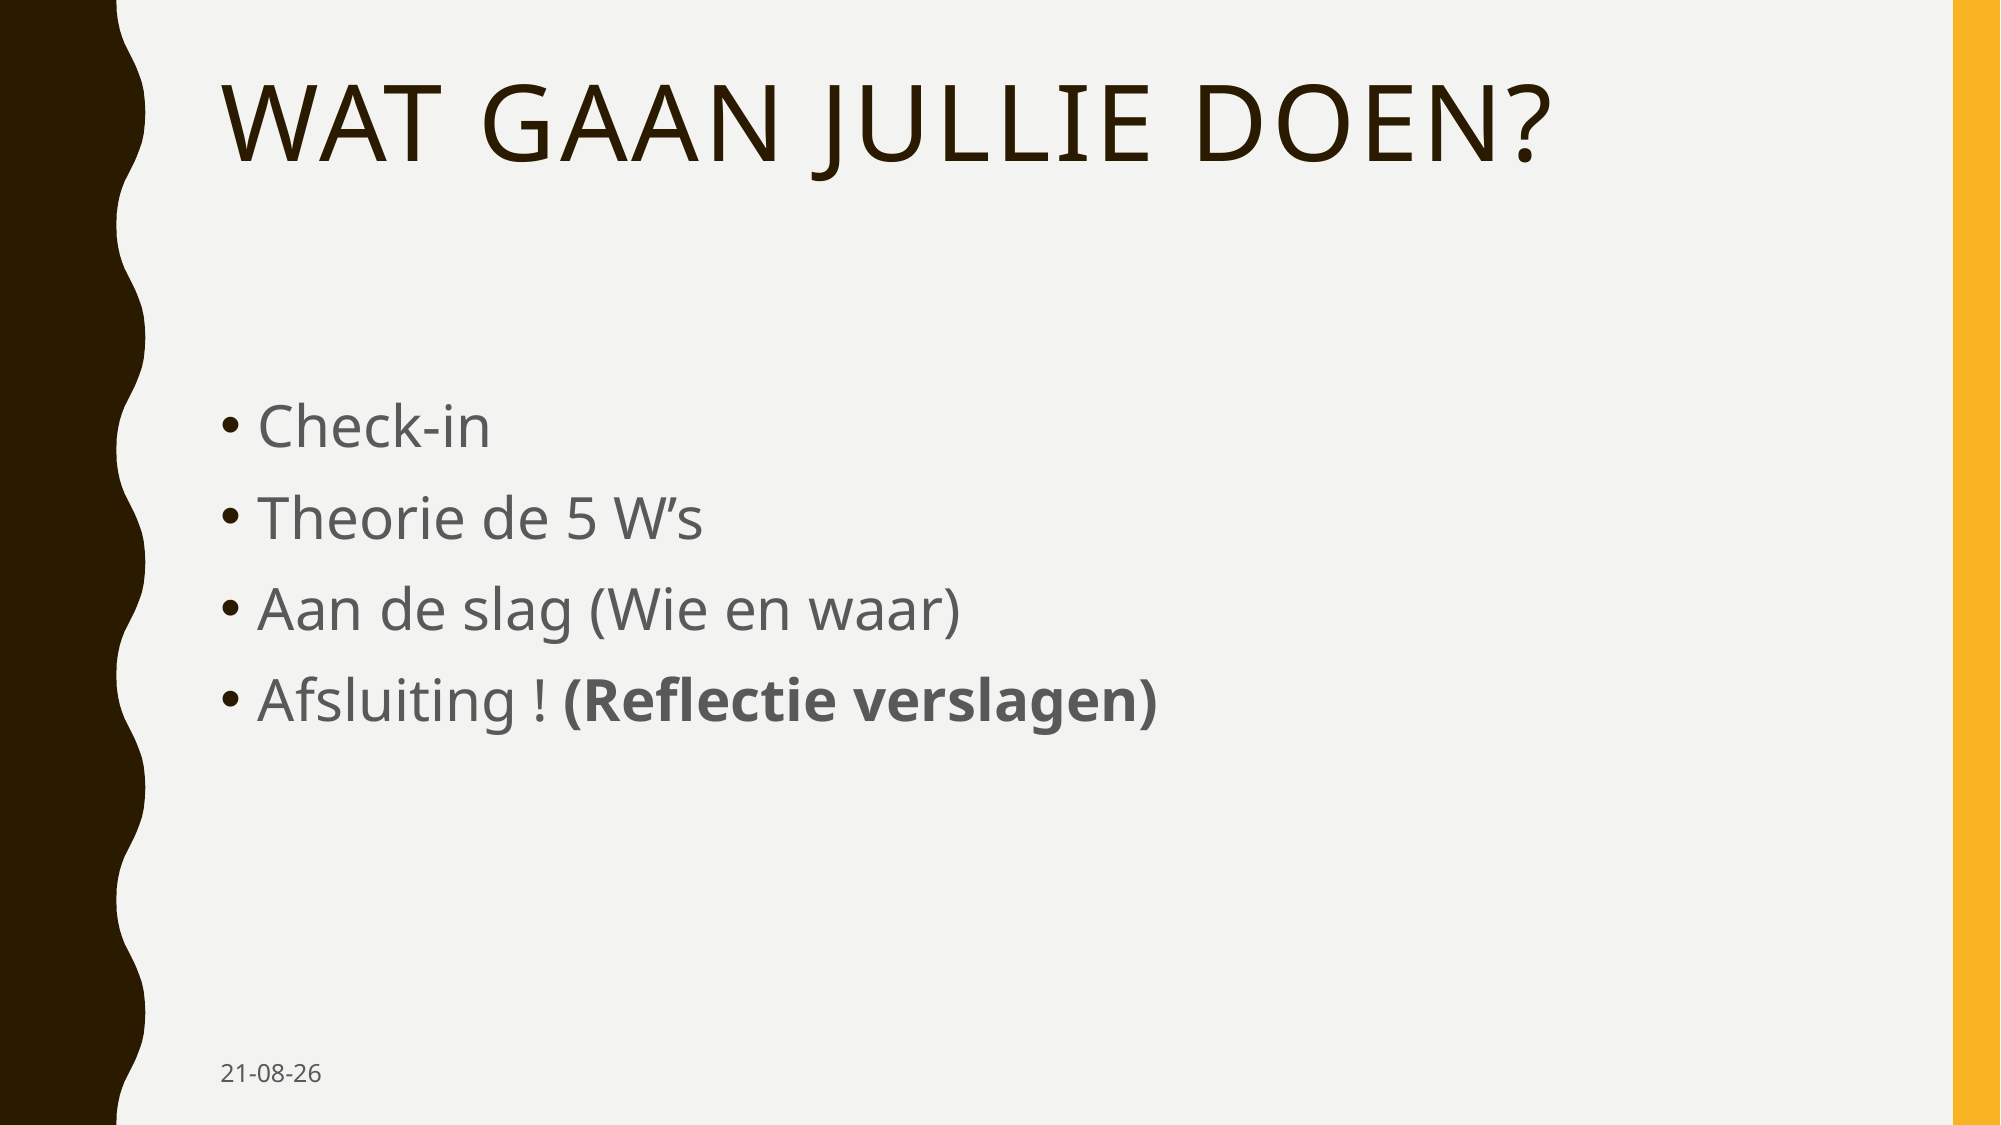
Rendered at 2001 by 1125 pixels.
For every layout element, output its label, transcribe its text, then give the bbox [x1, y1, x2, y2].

text_box 7-3-2021 [205, 1045, 588, 1104]
title Wat gaan jullie doen? [205, 62, 1876, 308]
list Check-in Theorie de 5 W’s Aan de slag (Wie en waar) Afsluiting ! (Reflectie verslagen) [205, 375, 1876, 965]
